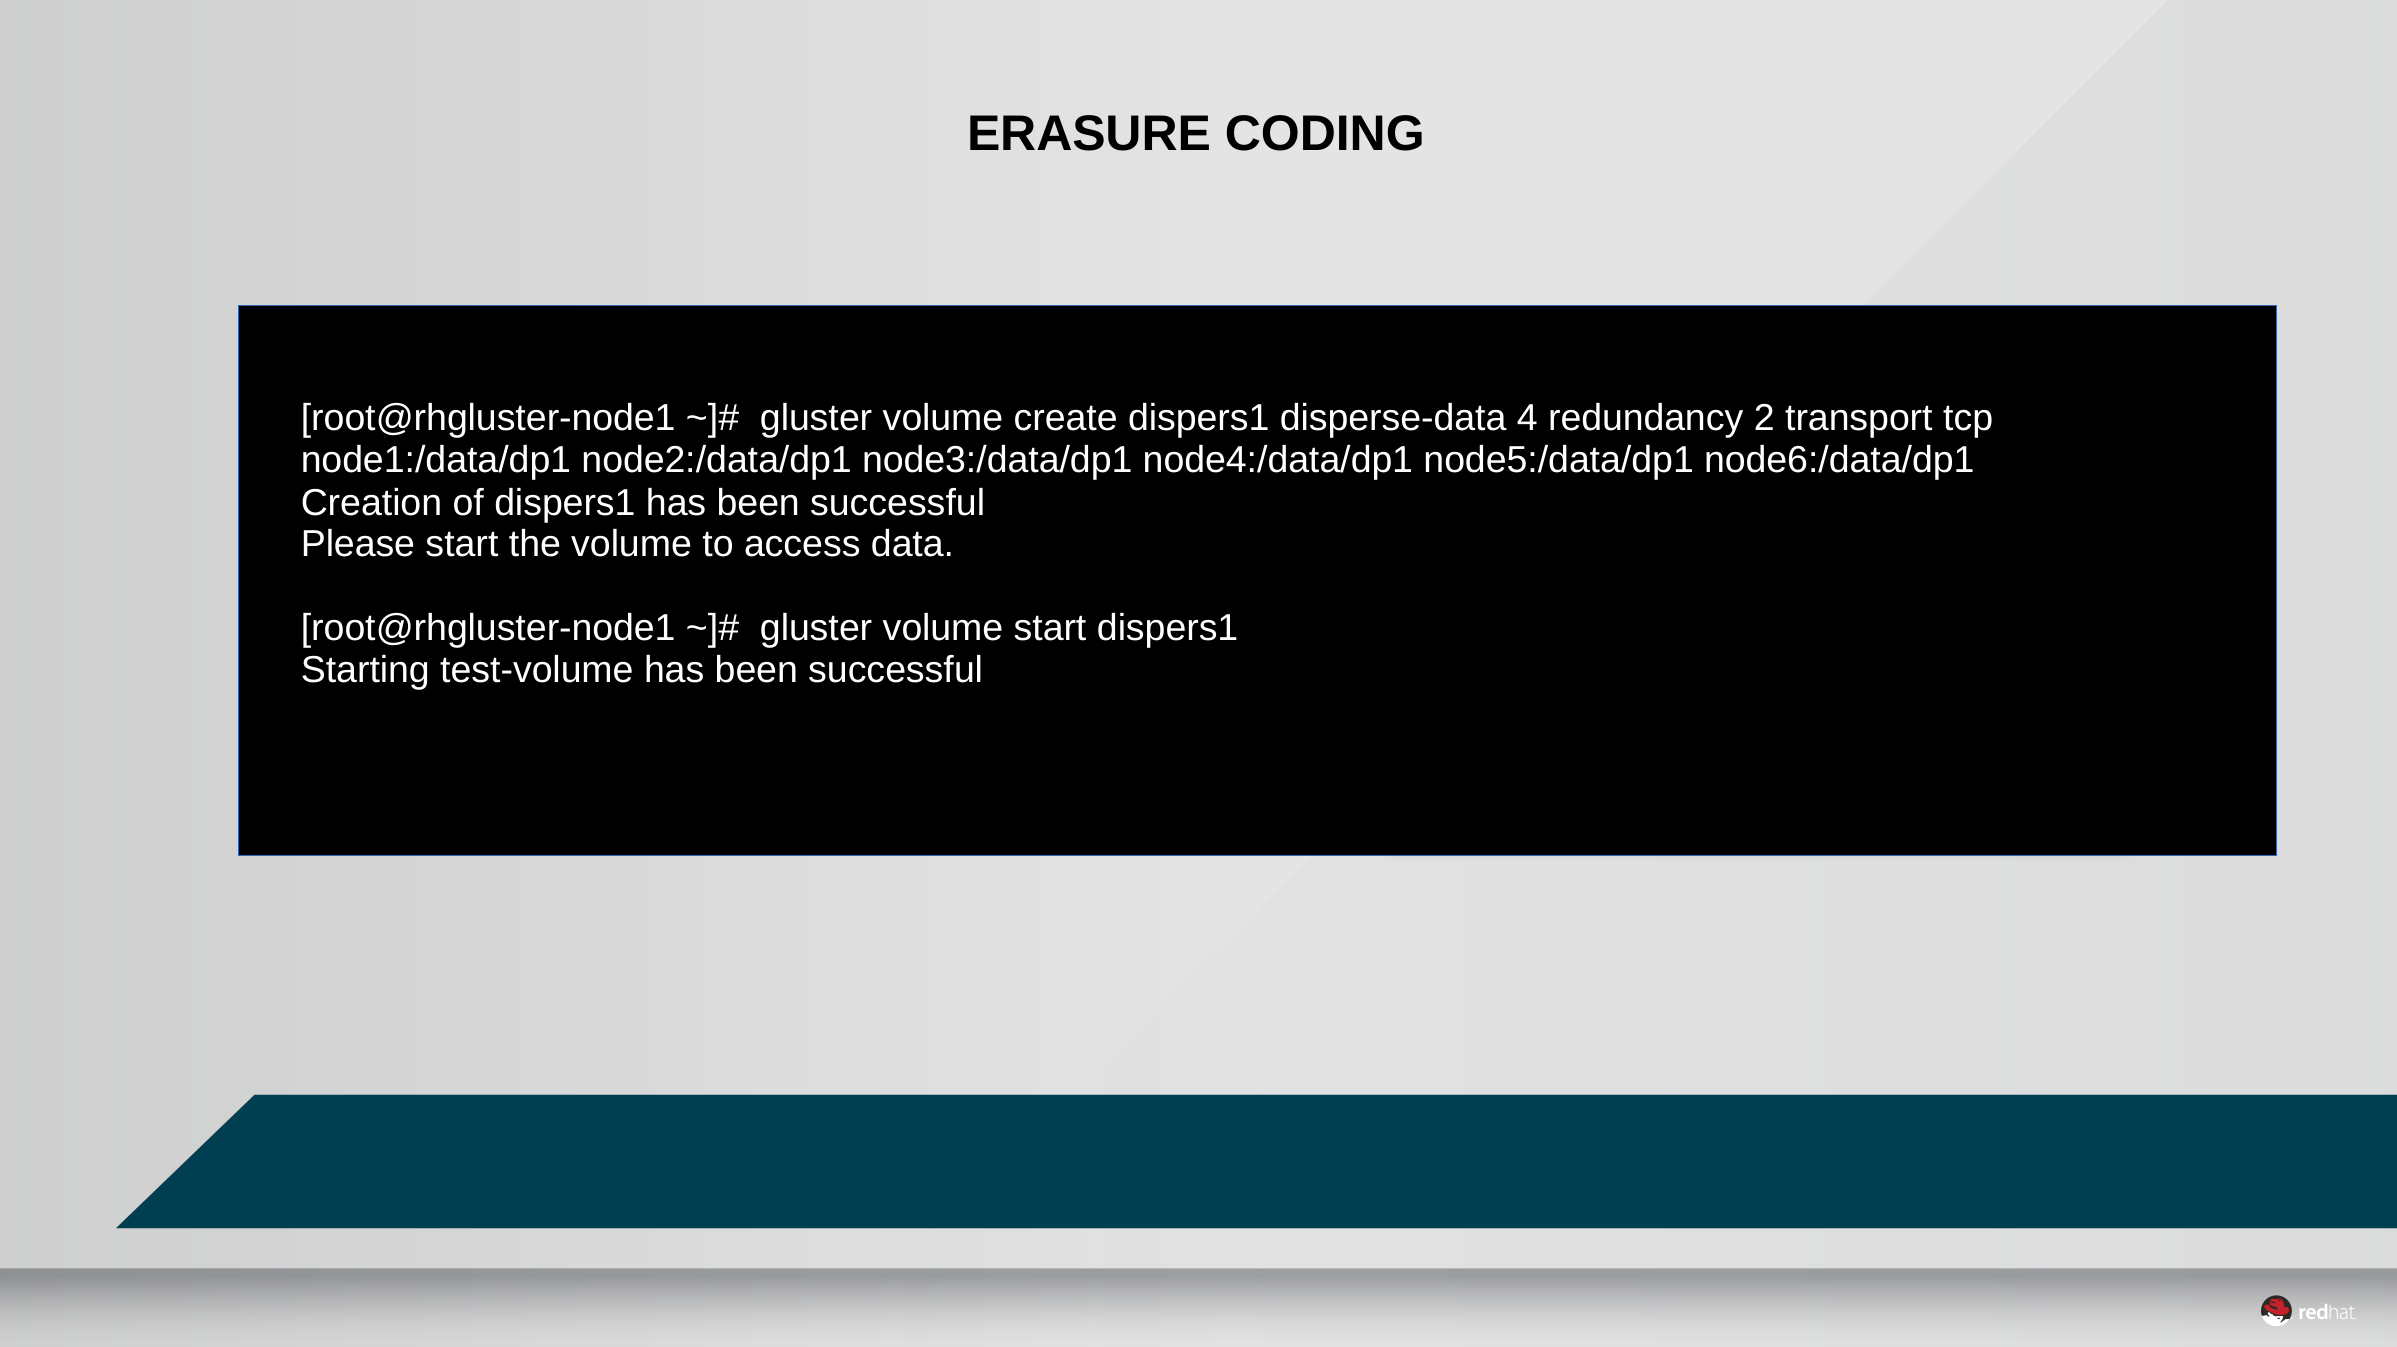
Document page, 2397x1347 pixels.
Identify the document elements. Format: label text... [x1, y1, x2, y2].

picture [0, 0, 2397, 1347]
text_box [root@rhgluster-node1 ~]# gluster volume create dispers1 disperse-data 4 redundancy 2 transport tcp node1:/data/dp1 node2:/data/dp1 node3:/data/dp1 node4:/data/dp1 node5:/data/dp1 node6:/data/dp1 Creation of dispers1 has been successful Please start the volume to access data. [root@rhgluster-node1 ~]# gluster volume start dispers1 Starting test-volume has been successful [250, 347, 2189, 1292]
text_box [238, 305, 2277, 856]
text_box ERASURE CODING [217, 97, 2175, 249]
